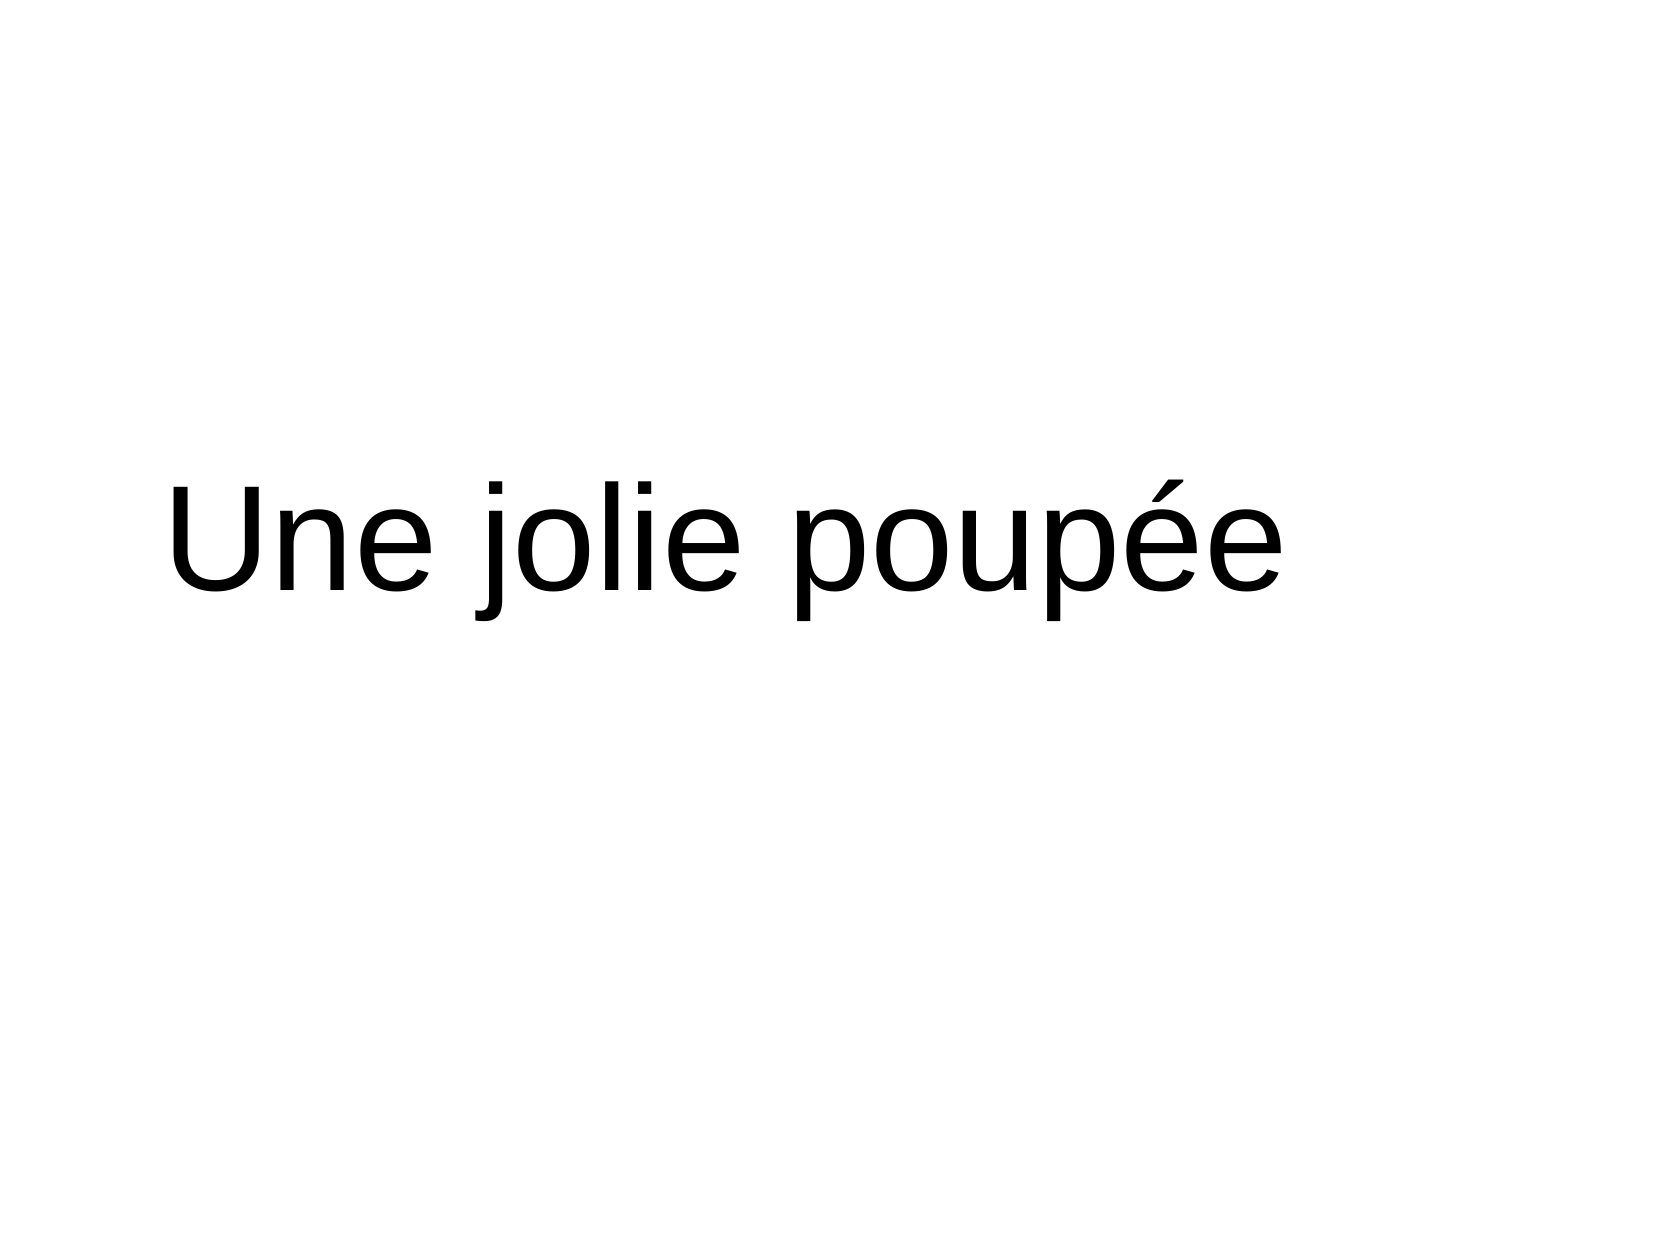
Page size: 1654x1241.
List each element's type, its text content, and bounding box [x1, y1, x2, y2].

text_box Une jolie poupée [147, 447, 1595, 916]
